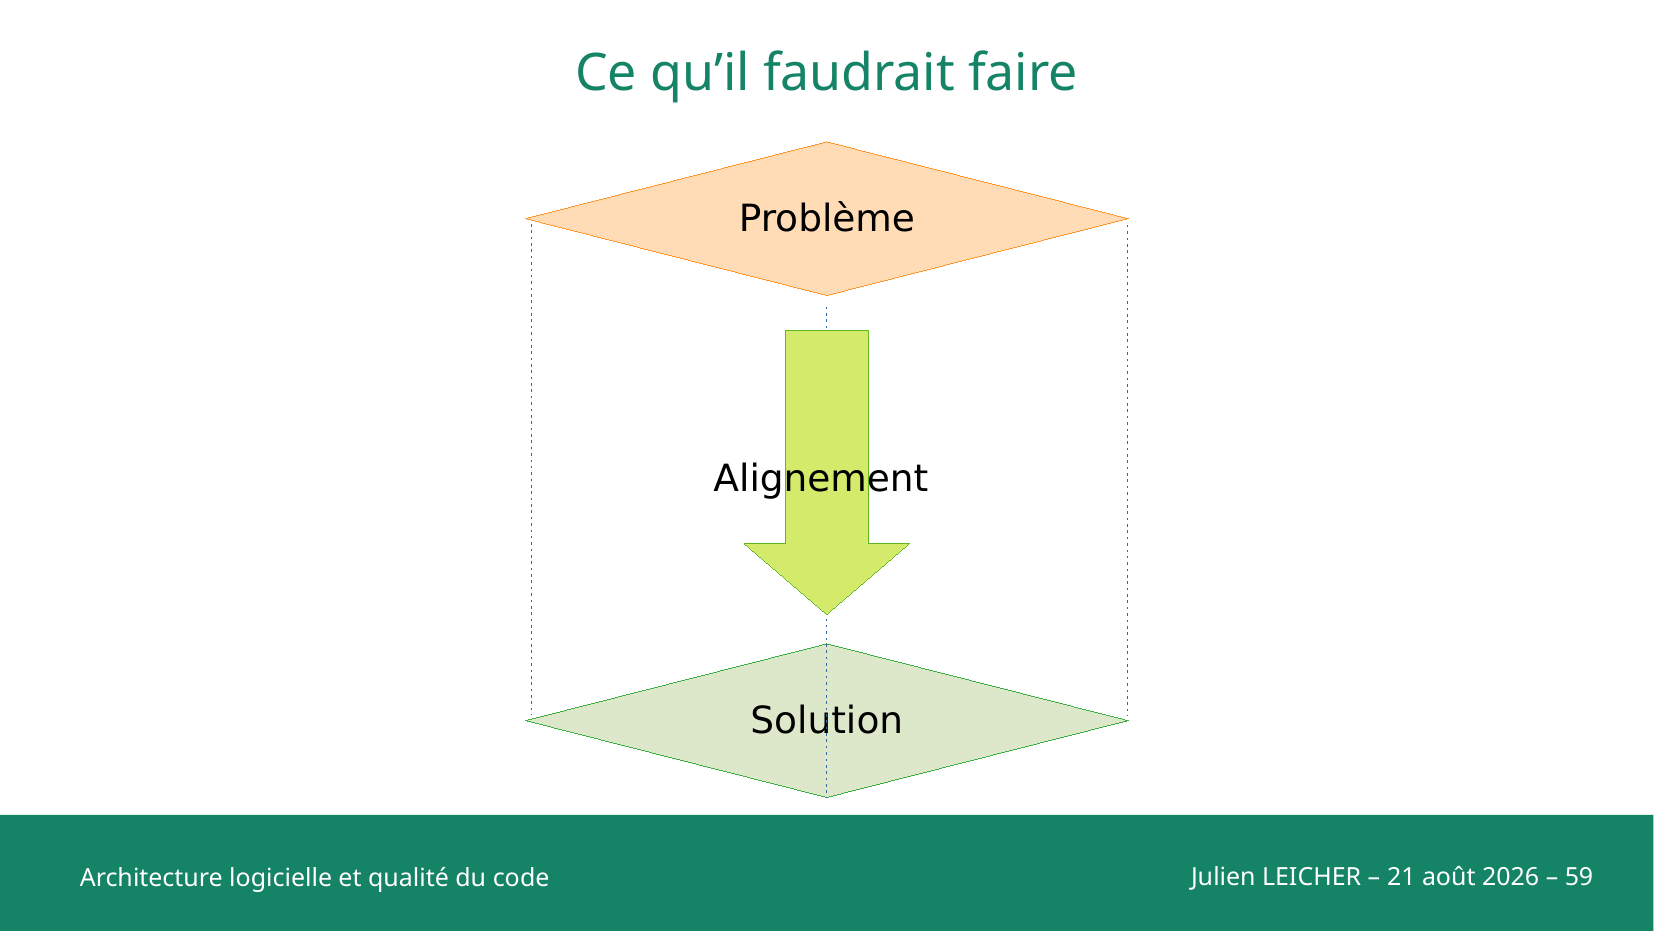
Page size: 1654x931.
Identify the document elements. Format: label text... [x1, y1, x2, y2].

text_box Architecture logicielle et qualité du code [64, 852, 798, 898]
text_box [744, 508, 910, 615]
text_box Julien LEICHER – 22 mars 2022 – <number> [0, 814, 1654, 931]
text_box Alignement [561, 448, 1081, 508]
text_box Problème [525, 141, 1129, 296]
text_box Solution [525, 643, 1129, 798]
text_box [785, 330, 869, 448]
text_box Ce qu’il faudrait faire [0, 27, 1654, 113]
